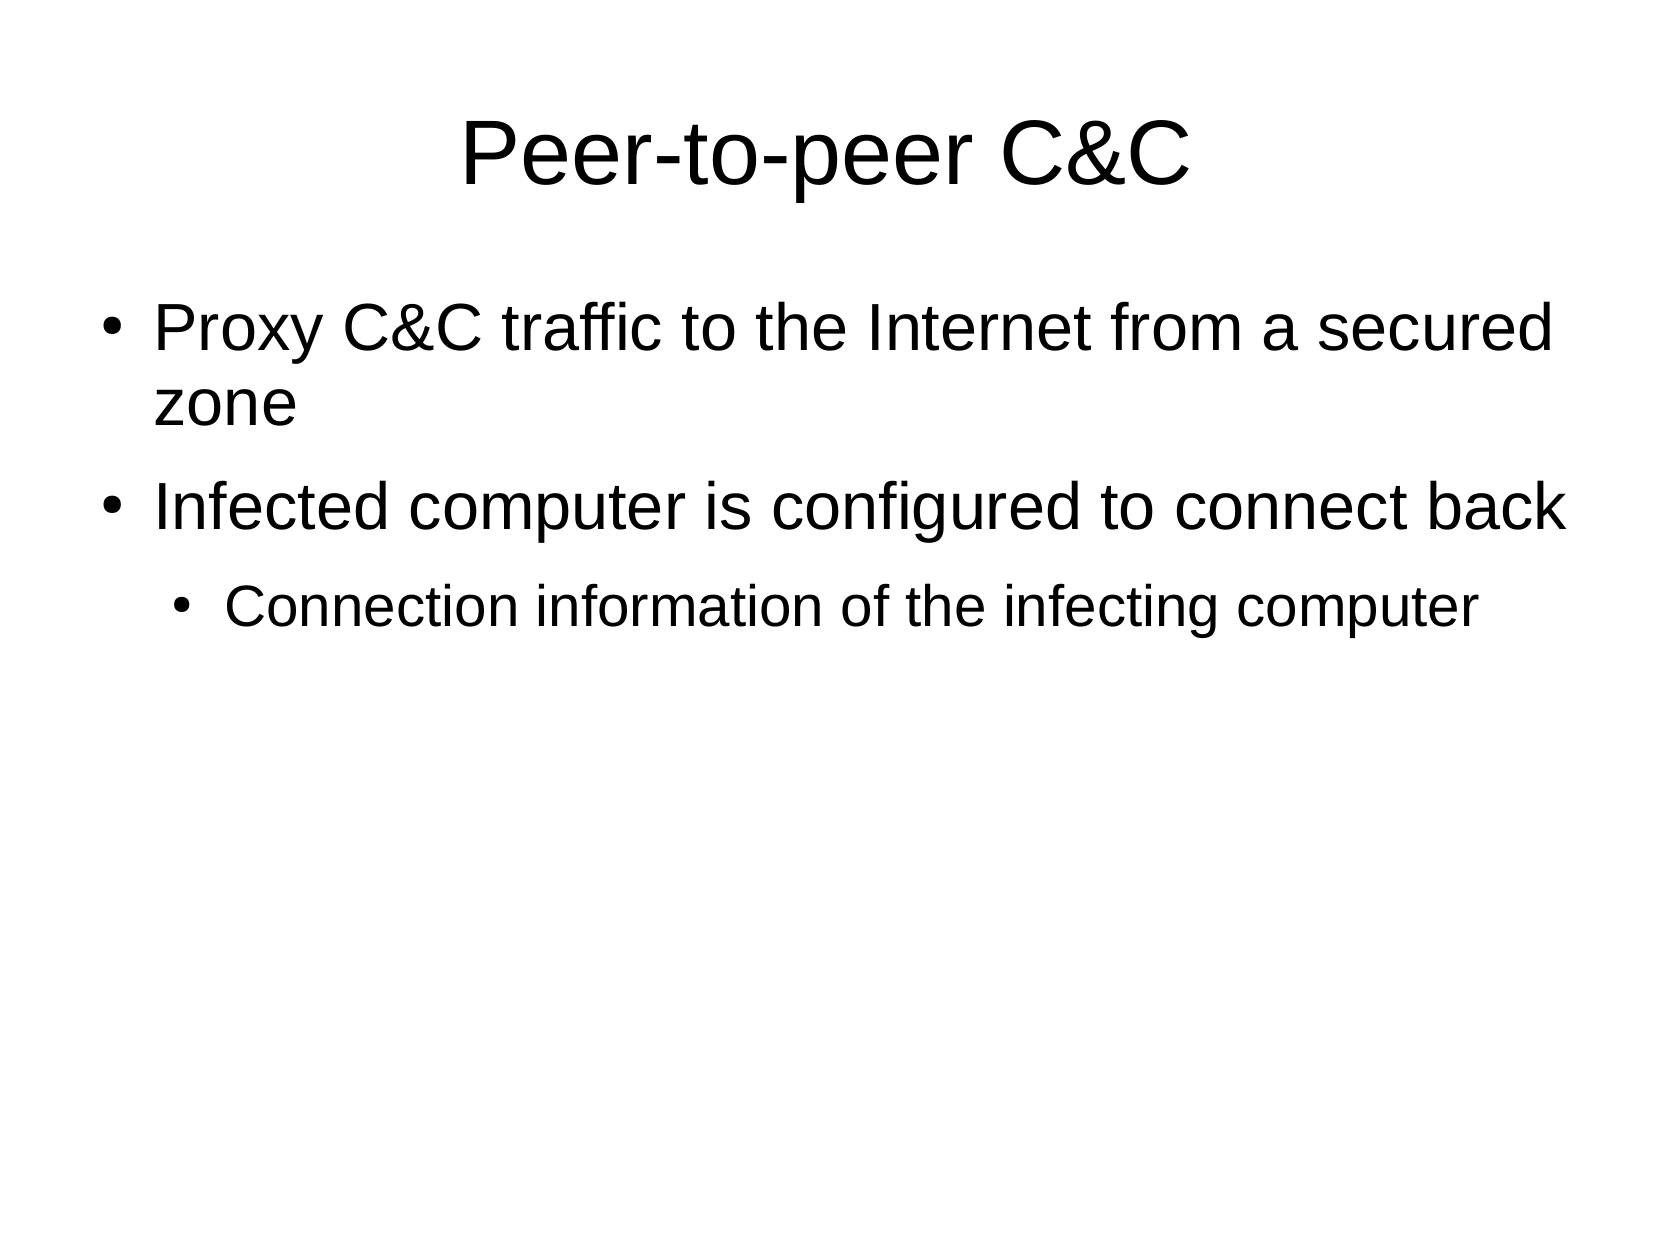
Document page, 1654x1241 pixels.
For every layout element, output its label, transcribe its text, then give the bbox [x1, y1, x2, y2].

title Peer-to-peer C&C [82, 49, 1571, 257]
list Proxy C&C traffic to the Internet from a secured zone Infected computer is configured to connect back Connection information of the infecting computer [82, 290, 1571, 1109]
